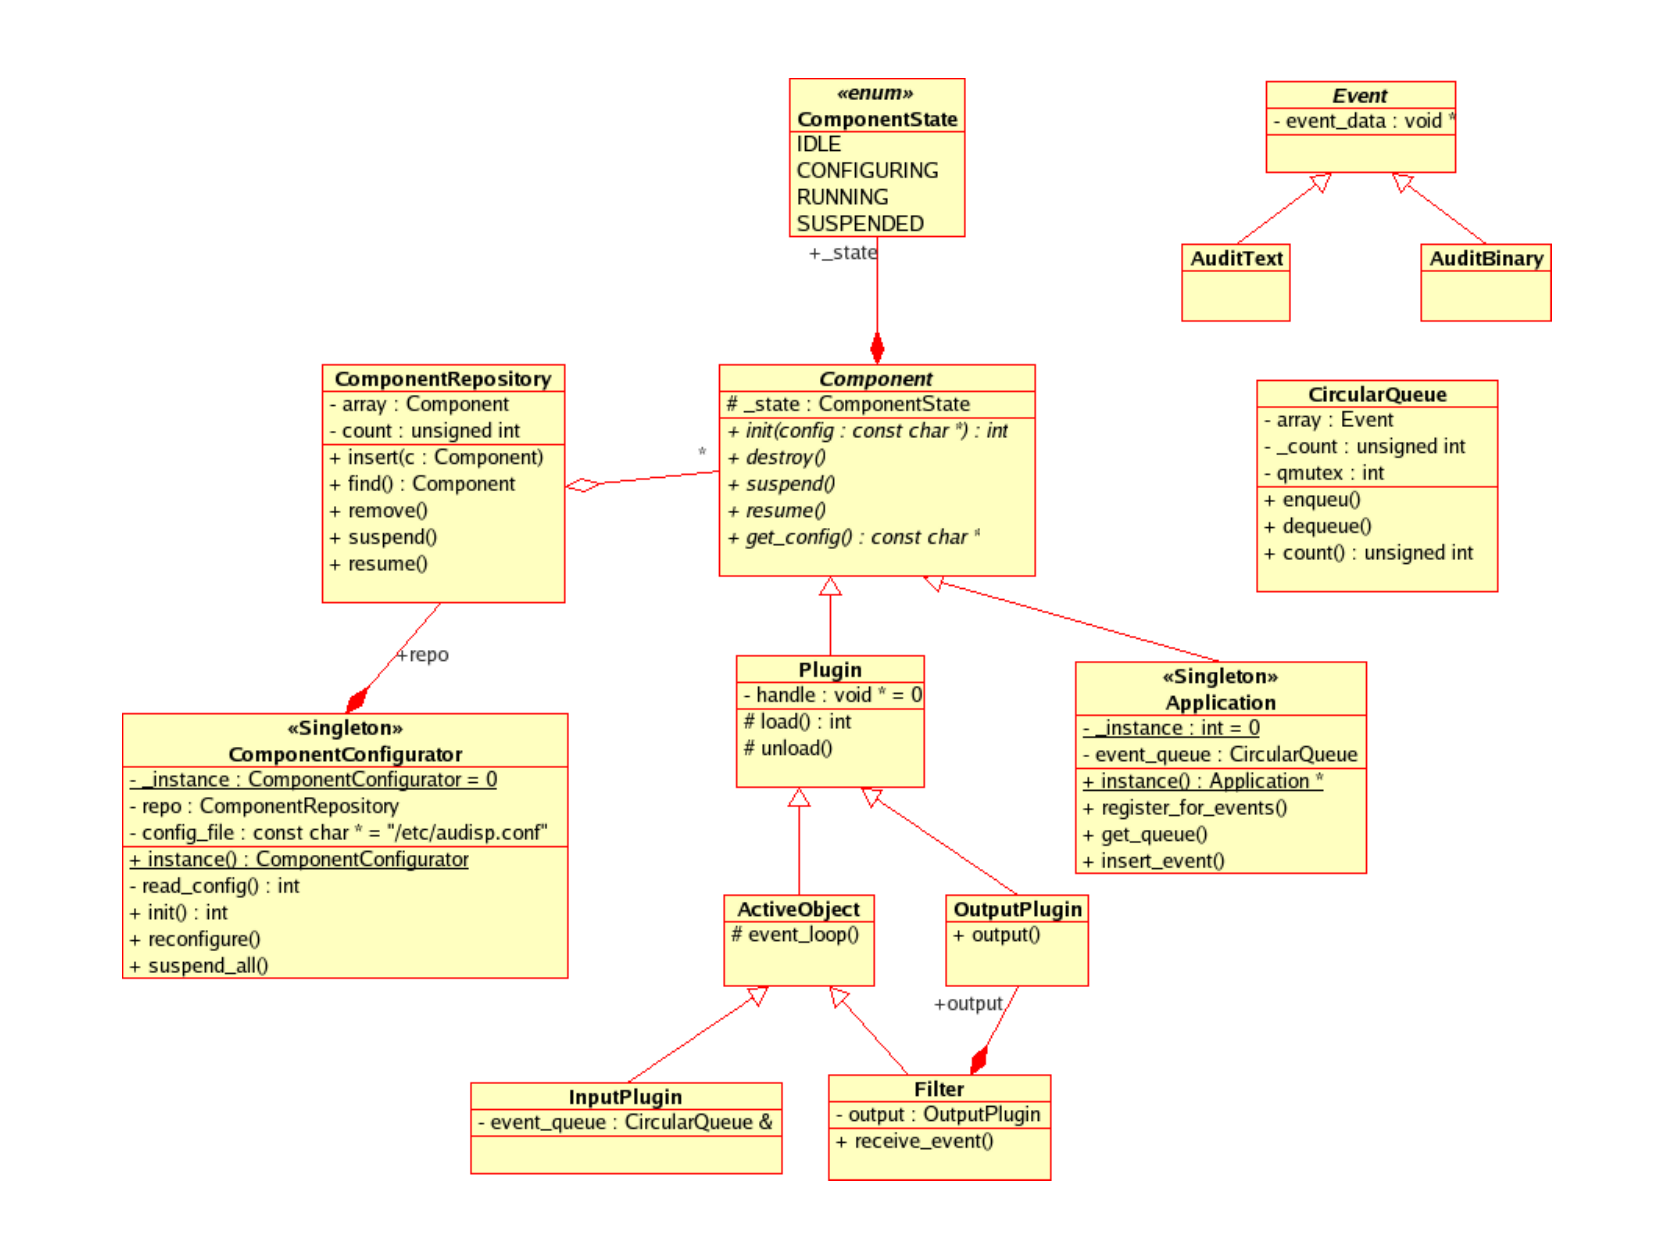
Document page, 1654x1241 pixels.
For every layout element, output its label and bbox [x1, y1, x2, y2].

picture [122, 78, 1552, 1181]
